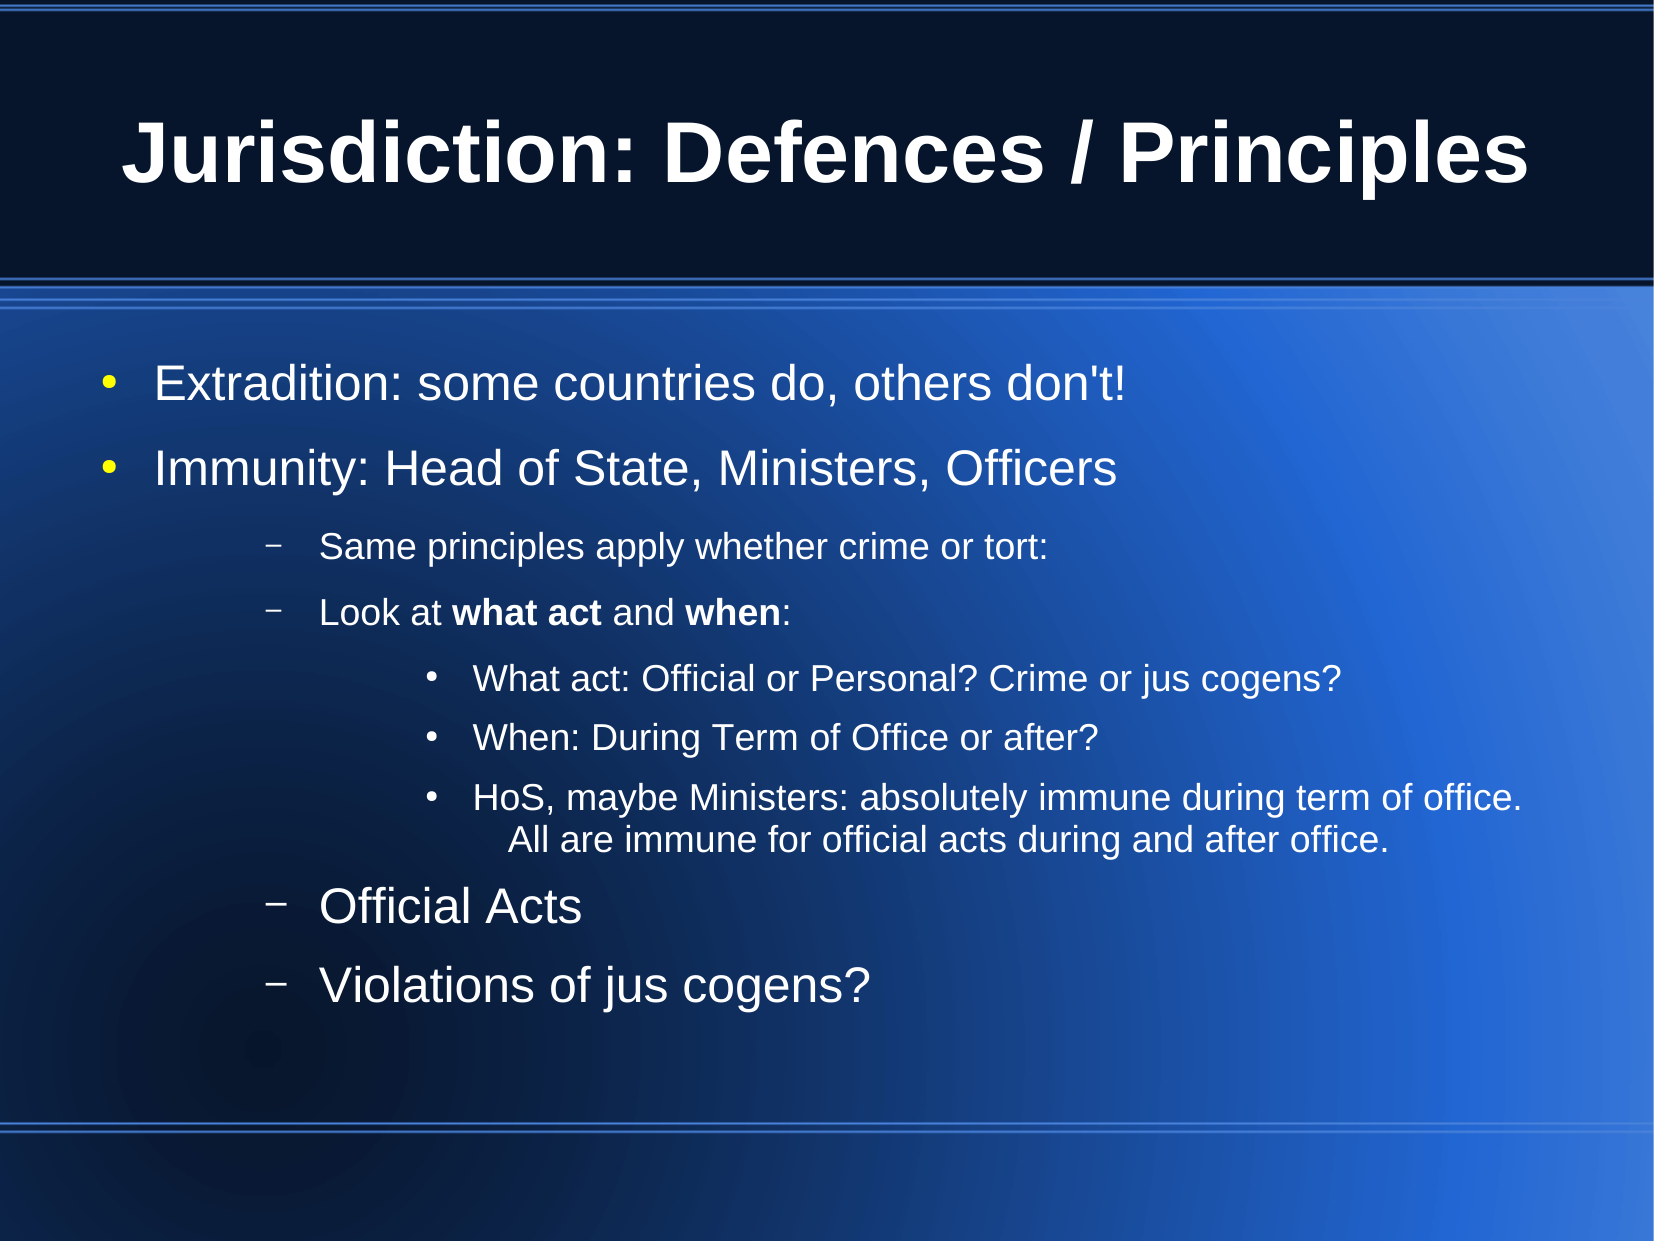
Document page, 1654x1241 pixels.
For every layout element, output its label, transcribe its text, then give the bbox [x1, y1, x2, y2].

title Jurisdiction: Defences / Principles [82, 49, 1571, 257]
picture [0, 0, 1654, 1241]
list Extradition: some countries do, others don't! Immunity: Head of State, Ministers, Officers Same principles apply whether crime or tort: Look at what act and when: What act: Official or Personal? Crime or jus cogens? When: During Term of Office or after? HoS, maybe Ministers: absolutely immune during term of office. All are immune for official acts during and after office. Official Acts Violations of jus cogens? [82, 355, 1571, 1058]
